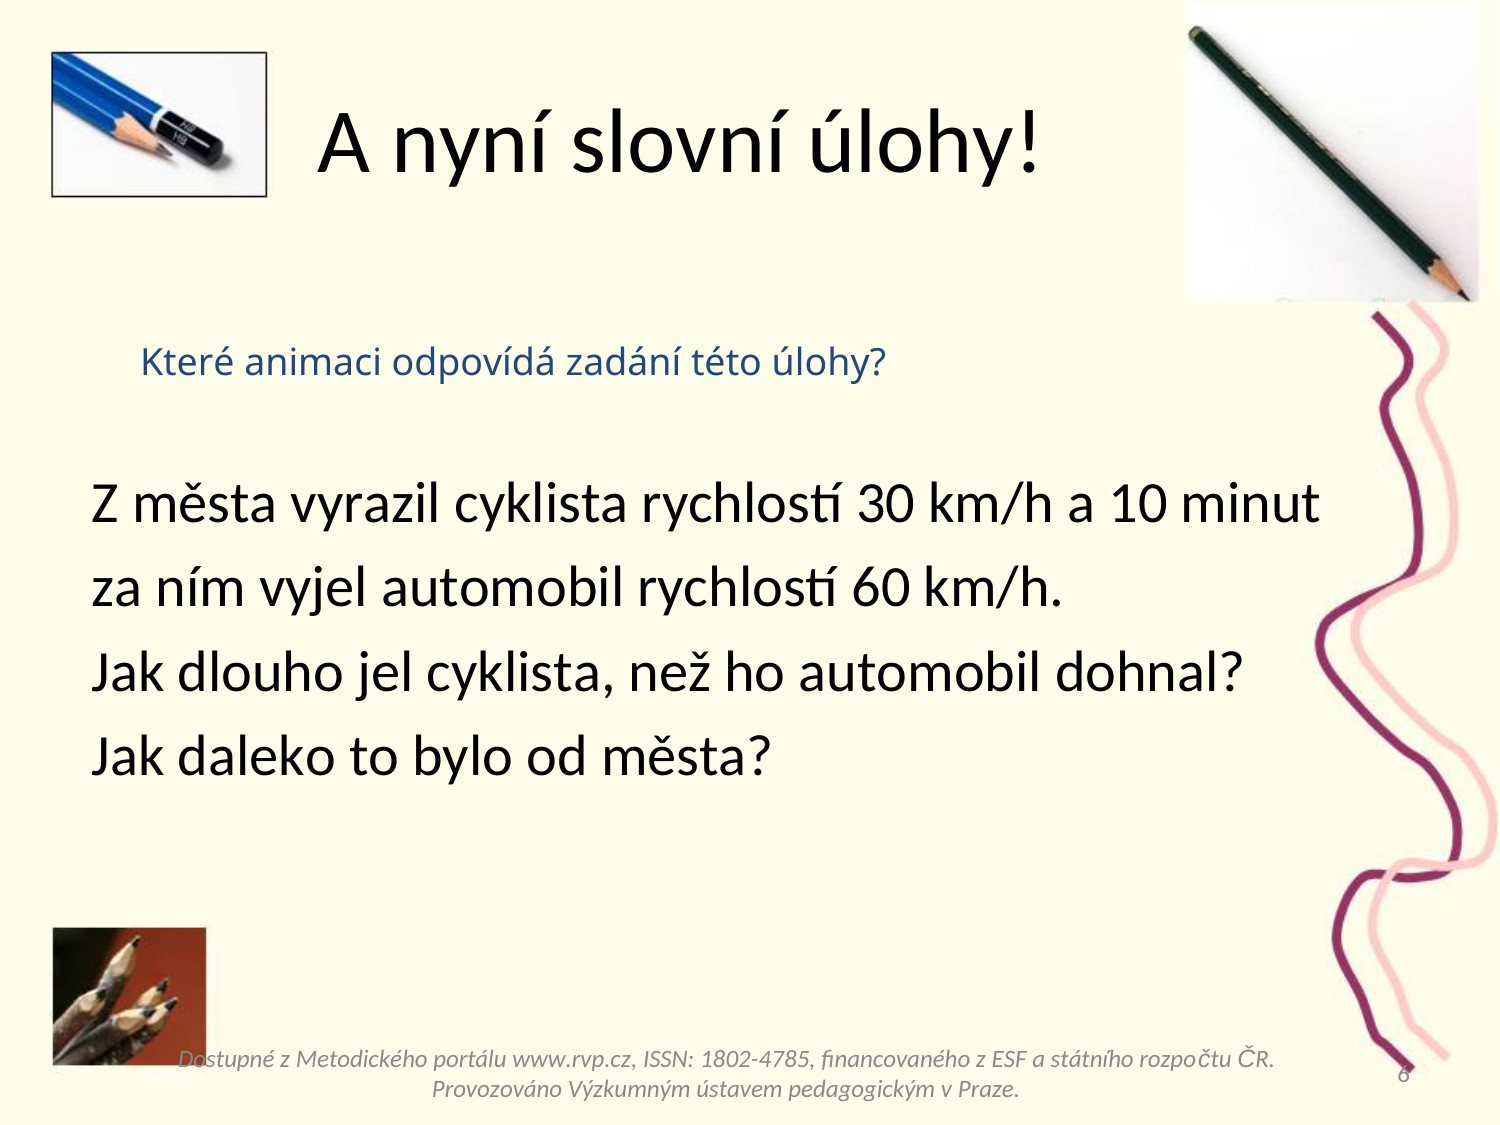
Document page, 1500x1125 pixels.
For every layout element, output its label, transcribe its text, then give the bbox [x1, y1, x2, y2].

picture [0, 0, 1500, 1125]
text_box Dostupné z Metodického portálu www.rvp.cz, ISSN: 1802-4785, financovaného z ESF a státního rozpočtu ČR. Provozováno Výzkumným ústavem pedagogickým v Praze. [105, 1042, 1348, 1103]
text_box Které animaci odpovídá zadání této úlohy? [125, 330, 902, 391]
list Z města vyrazil cyklista rychlostí 30 km/h a 10 minut za ním vyjel automobil rychlostí 60 km/h. Jak dlouho jel cyklista, než ho automobil dohnal? Jak daleko to bylo od města? [76, 456, 1341, 796]
title A nyní slovní úlohy! [147, 66, 1216, 205]
